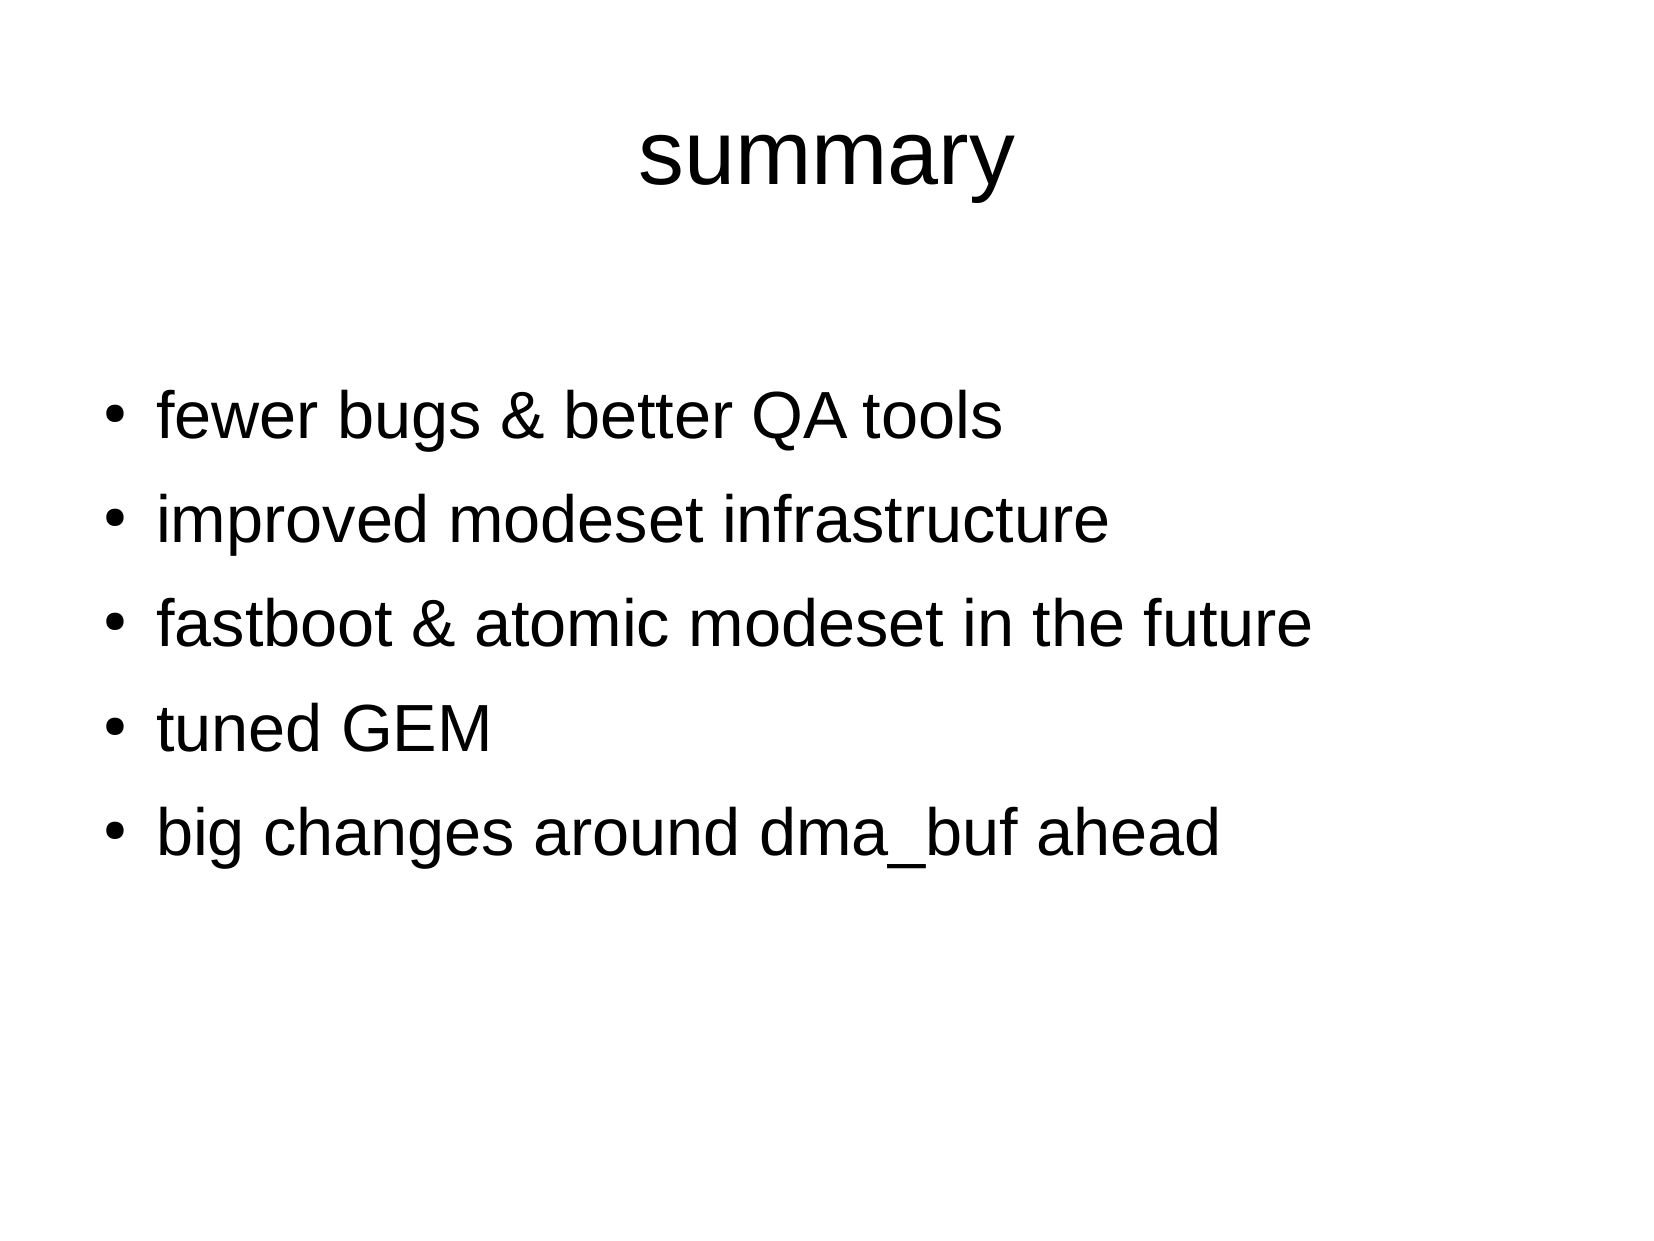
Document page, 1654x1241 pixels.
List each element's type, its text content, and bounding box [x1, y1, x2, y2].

list fewer bugs & better QA tools improved modeset infrastructure fastboot & atomic modeset in the future tuned GEM big changes around dma_buf ahead [85, 377, 1574, 932]
title summary [82, 49, 1571, 257]
